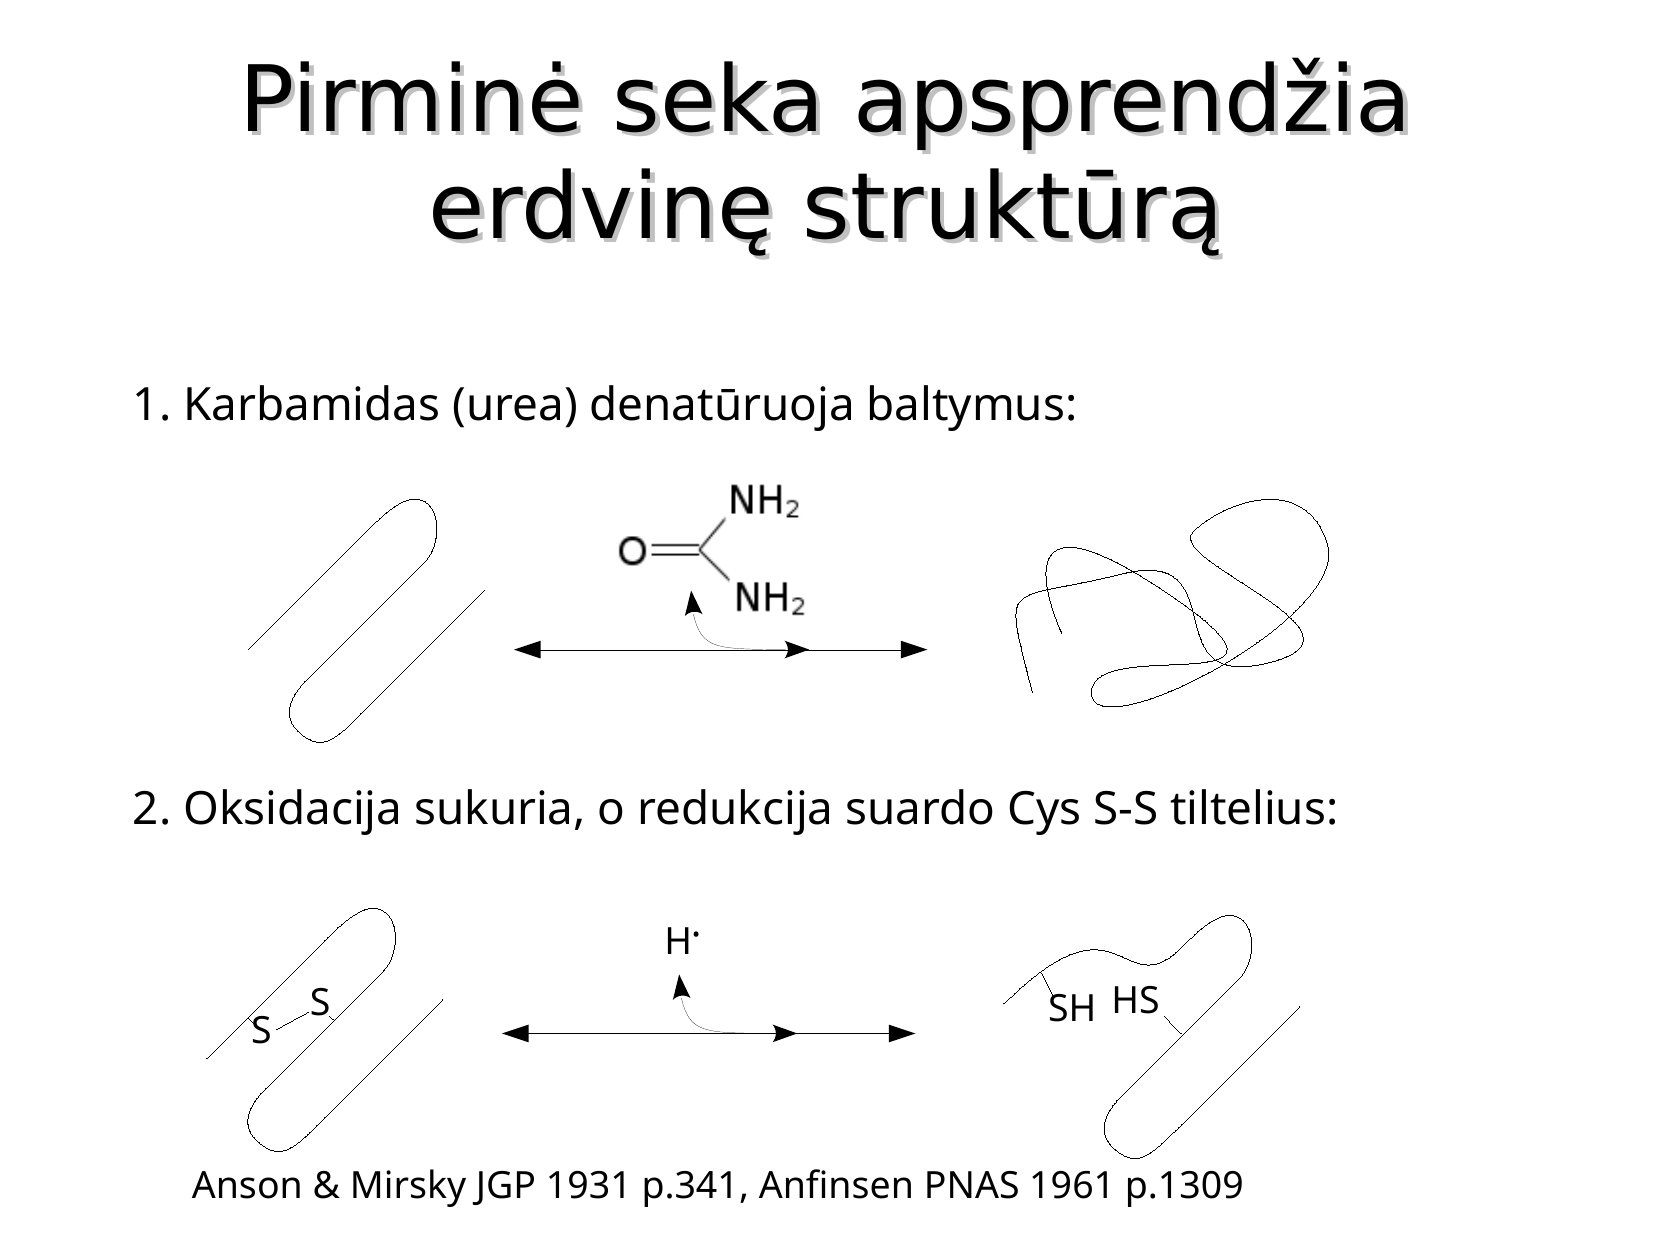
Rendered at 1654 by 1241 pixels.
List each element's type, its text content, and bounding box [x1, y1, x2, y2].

text_box HS [1096, 966, 1182, 1027]
text_box 2. Oksidacija sukuria, o redukcija suardo Cys S-S tiltelius: [118, 767, 1506, 839]
text_box S [236, 995, 291, 1057]
text_box SH [1033, 974, 1123, 1035]
title Pirminė seka apsprendžia erdvinę struktūrą [82, 45, 1571, 261]
picture [614, 472, 810, 621]
text_box Anson & Mirsky JGP 1931 p.341, Anfinsen PNAS 1961 p.1309 [177, 1151, 1337, 1212]
text_box 1. Karbamidas (urea) denatūruoja baltymus: [118, 364, 1565, 435]
text_box S [295, 968, 350, 1029]
text_box H• [649, 907, 720, 969]
